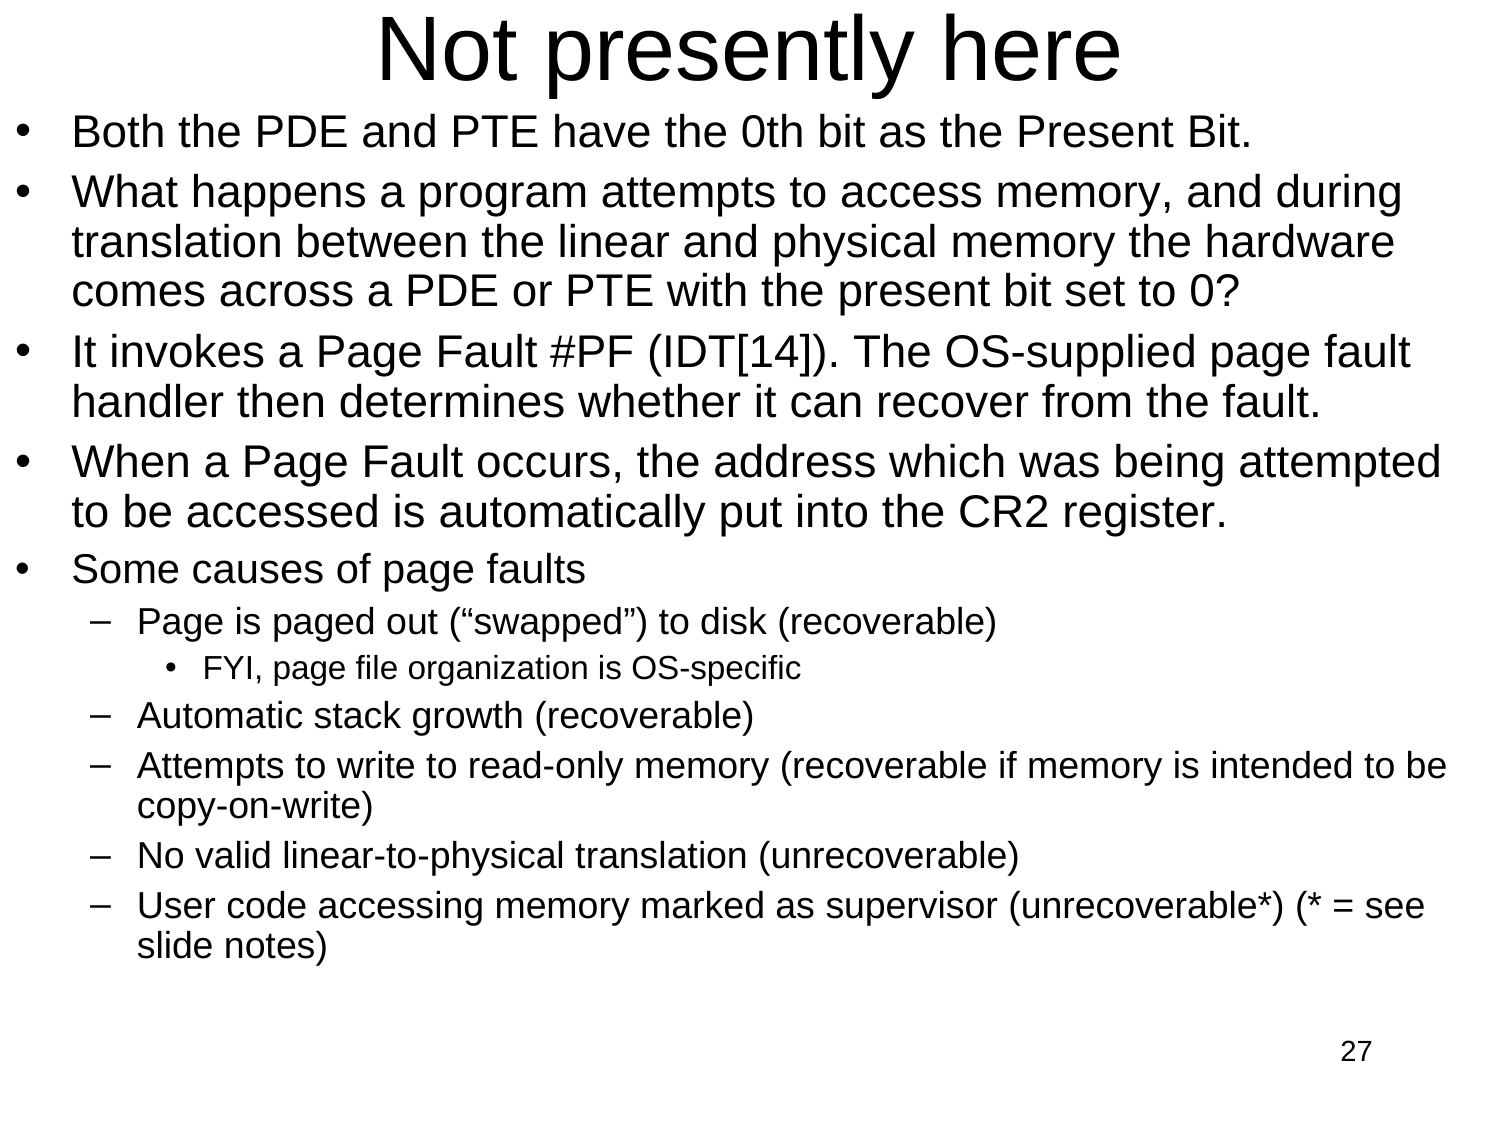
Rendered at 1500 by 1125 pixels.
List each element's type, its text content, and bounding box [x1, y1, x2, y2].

text_box <number> [1074, 1025, 1388, 1101]
title Not presently here [112, 0, 1388, 99]
list Both the PDE and PTE have the 0th bit as the Present Bit. What happens a program attempts to access memory, and during translation between the linear and physical memory the hardware comes across a PDE or PTE with the present bit set to 0? It invokes a Page Fault #PF (IDT[14]). The OS-supplied page fault handler then determines whether it can recover from the fault. When a Page Fault occurs, the address which was being attempted to be accessed is automatically put into the CR2 register. Some causes of page faults Page is paged out (“swapped”) to disk (recoverable) FYI, page file organization is OS-specific Automatic stack growth (recoverable) Attempts to write to read-only memory (recoverable if memory is intended to be copy-on-write) No valid linear-to-physical translation (unrecoverable) User code accessing memory marked as supervisor (unrecoverable*) (* = see slide notes) [0, 99, 1500, 975]
